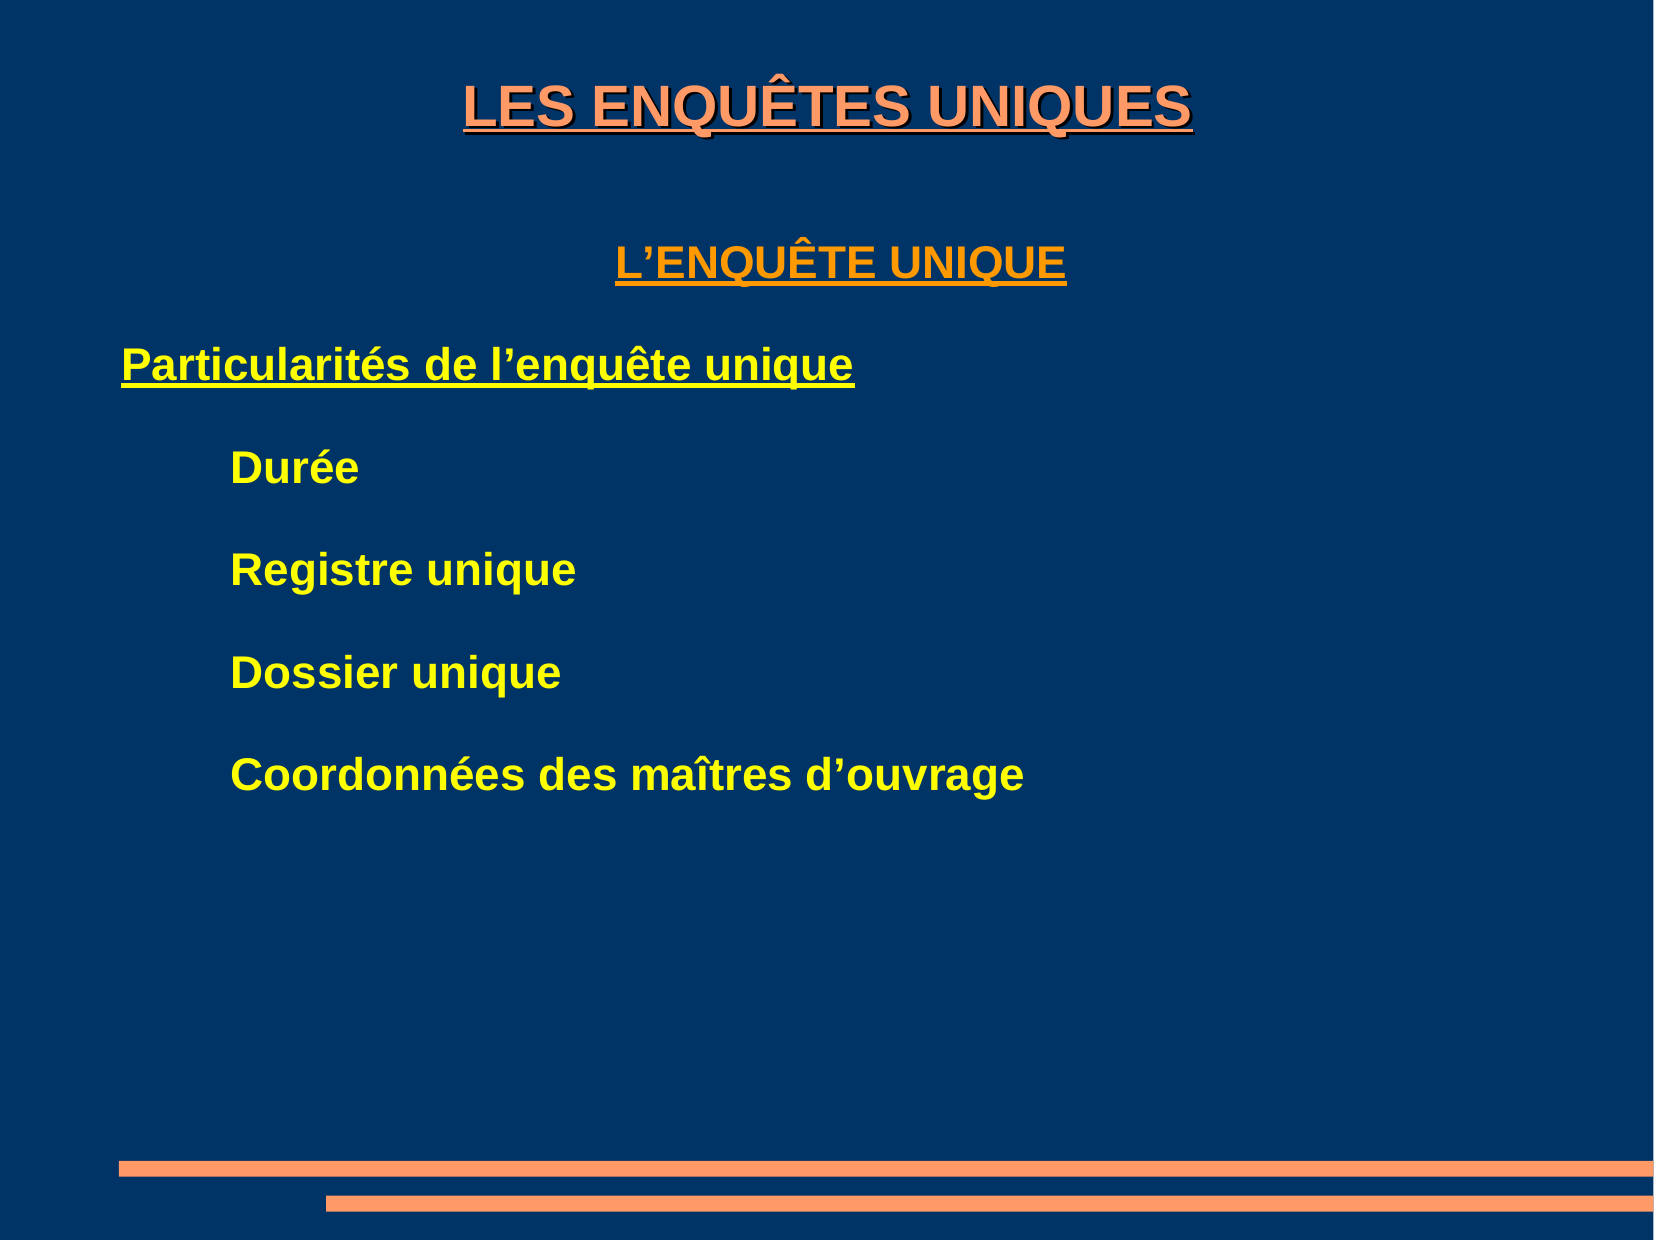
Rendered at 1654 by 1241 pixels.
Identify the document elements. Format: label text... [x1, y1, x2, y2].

title LES ENQUÊTES UNIQUES [121, 46, 1534, 166]
subtitle L’ENQUÊTE UNIQUE Particularités de l’enquête unique Durée Registre unique Dossier unique Coordonnées des maîtres d’ouvrage [121, 212, 1561, 1132]
